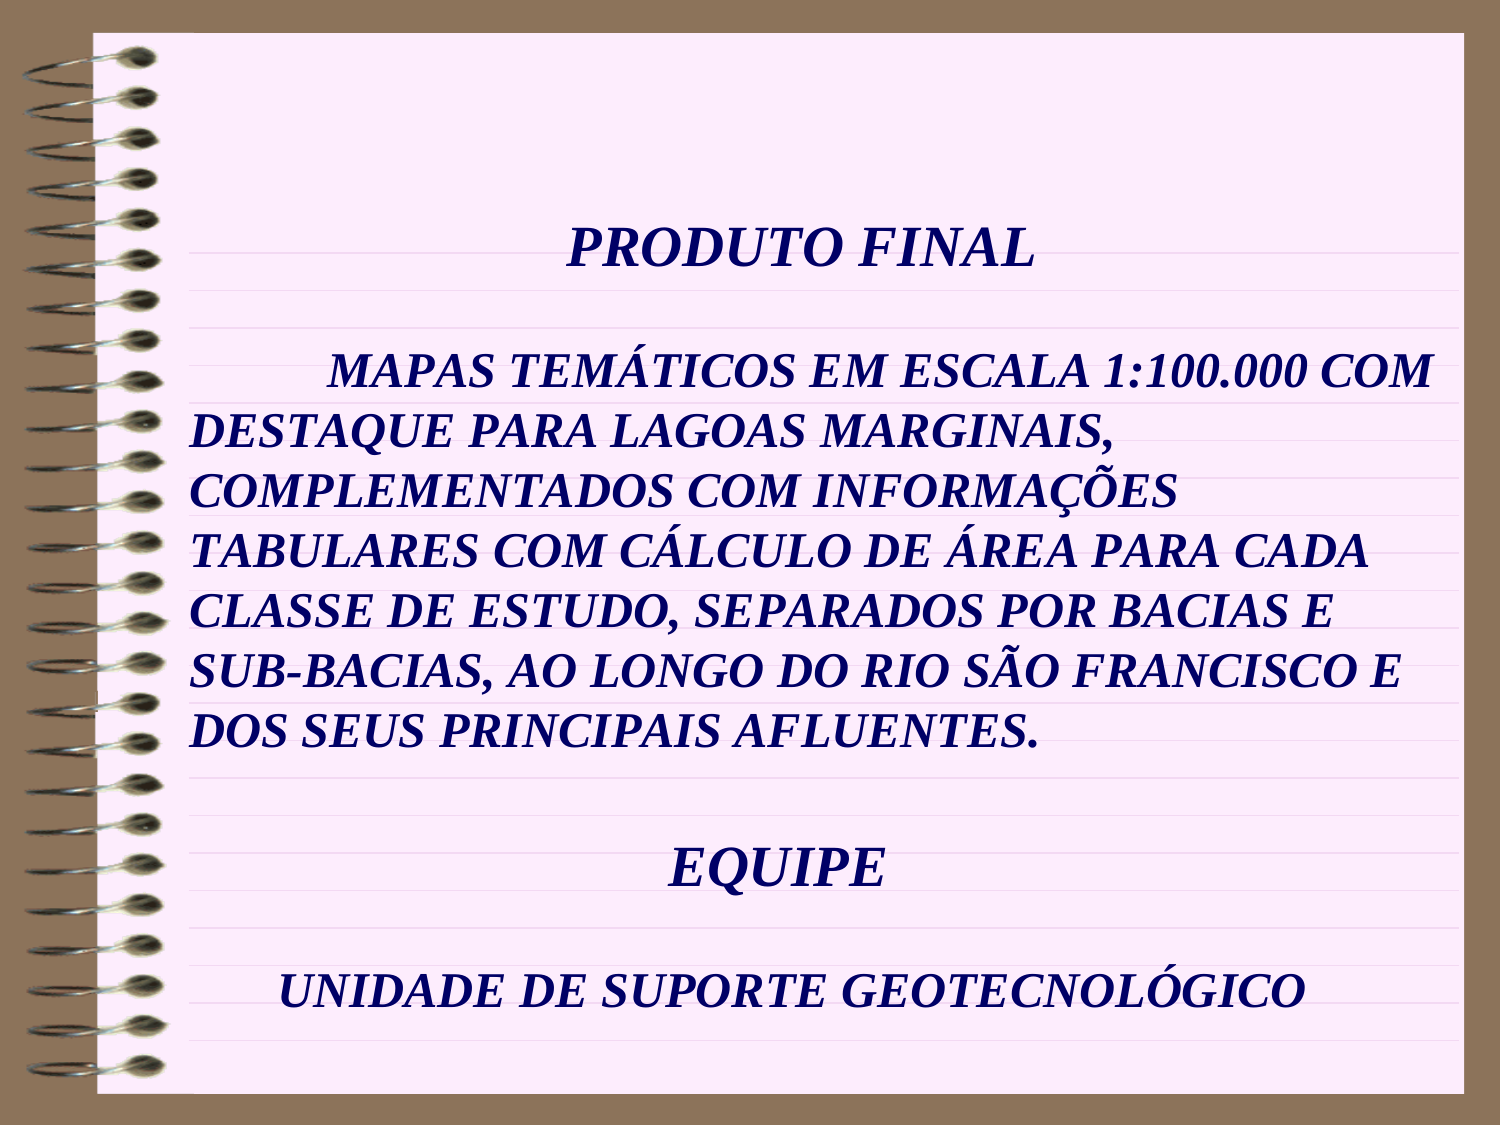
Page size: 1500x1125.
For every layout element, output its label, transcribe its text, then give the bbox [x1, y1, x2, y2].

text_box PRODUTO FINAL MAPAS TEMÁTICOS EM ESCALA 1:100.000 COM DESTAQUE PARA LAGOAS MARGINAIS, COMPLEMENTADOS COM INFORMAÇÕES TABULARES COM CÁLCULO DE ÁREA PARA CADA CLASSE DE ESTUDO, SEPARADOS POR BACIAS E SUB-BACIAS, AO LONGO DO RIO SÃO FRANCISCO E DOS SEUS PRINCIPAIS AFLUENTES. EQUIPE UNIDADE DE SUPORTE GEOTECNOLÓGICO [174, 200, 1451, 1026]
picture [0, 8, 194, 1115]
